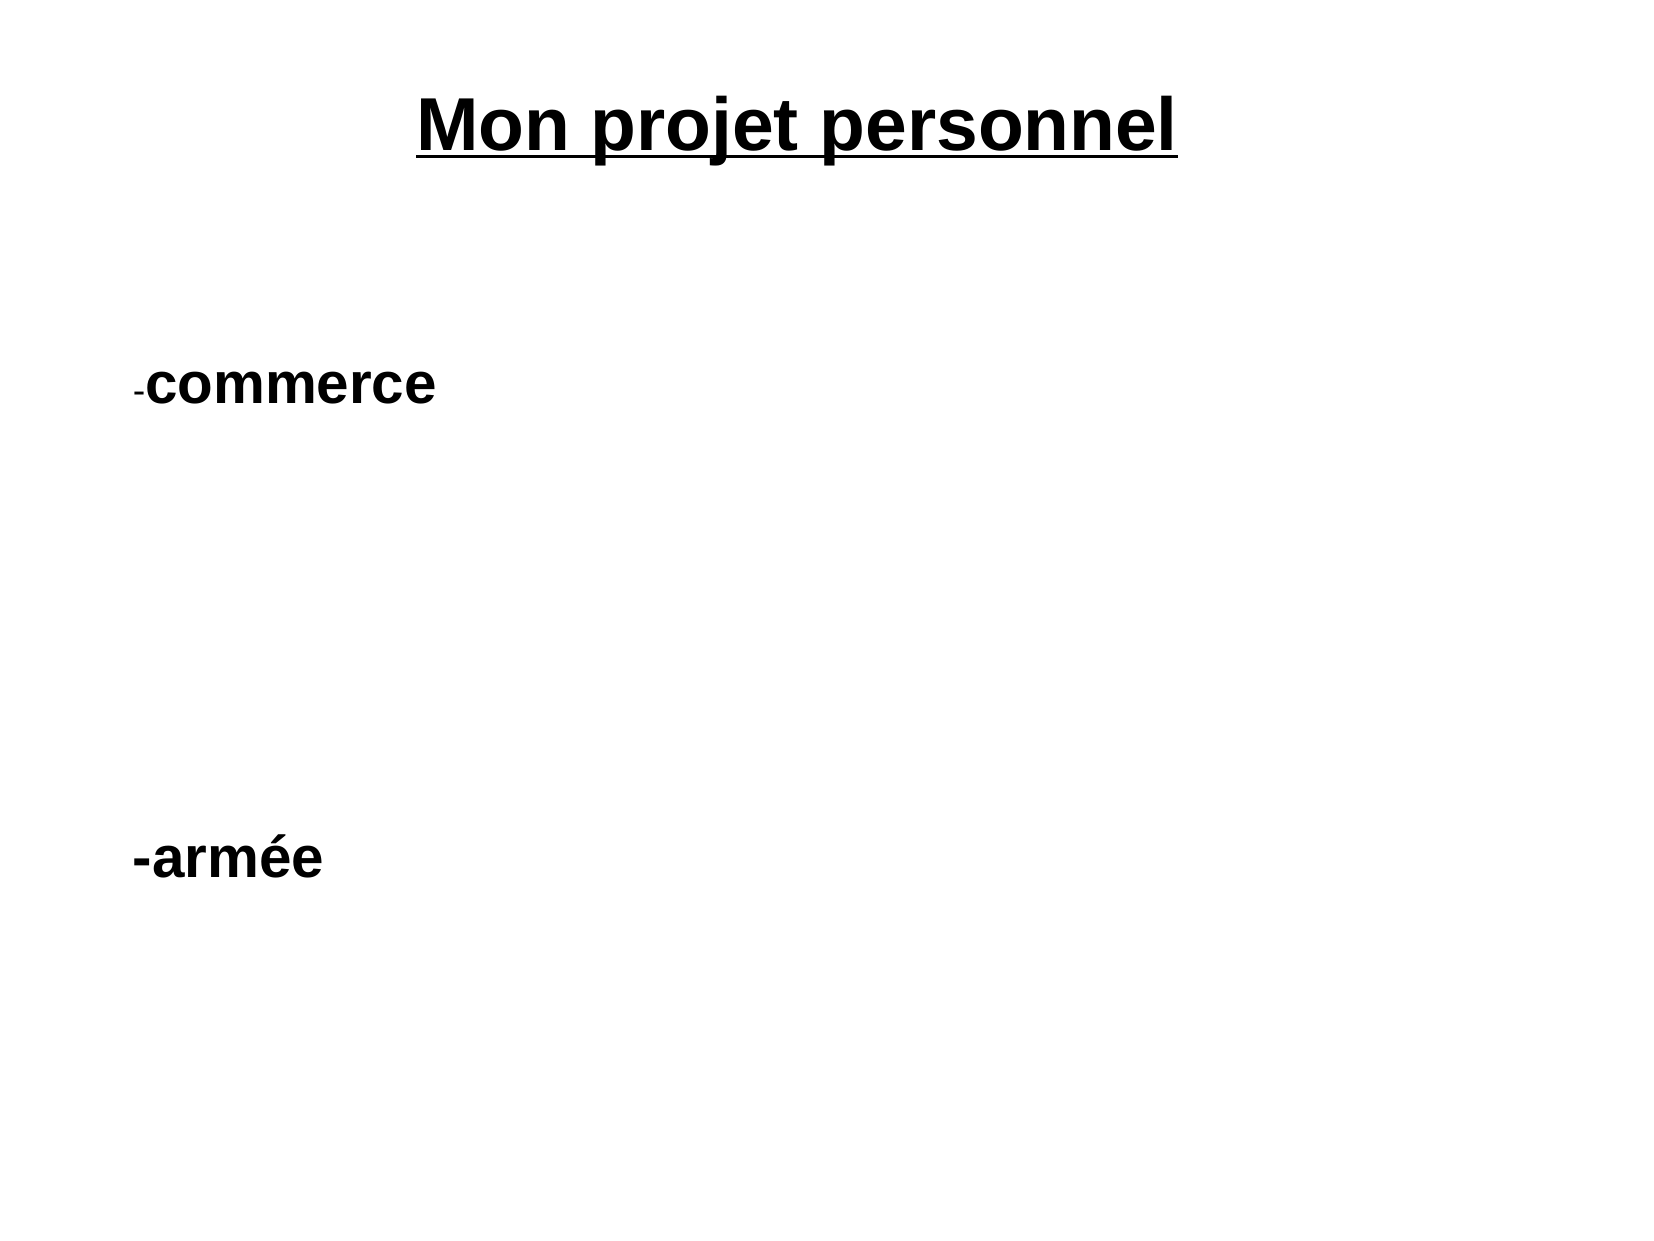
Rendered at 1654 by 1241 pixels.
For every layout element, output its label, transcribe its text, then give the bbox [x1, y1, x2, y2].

text_box -commerce -armée [118, 354, 1506, 896]
text_box Mon projet personnel [147, 88, 1447, 172]
